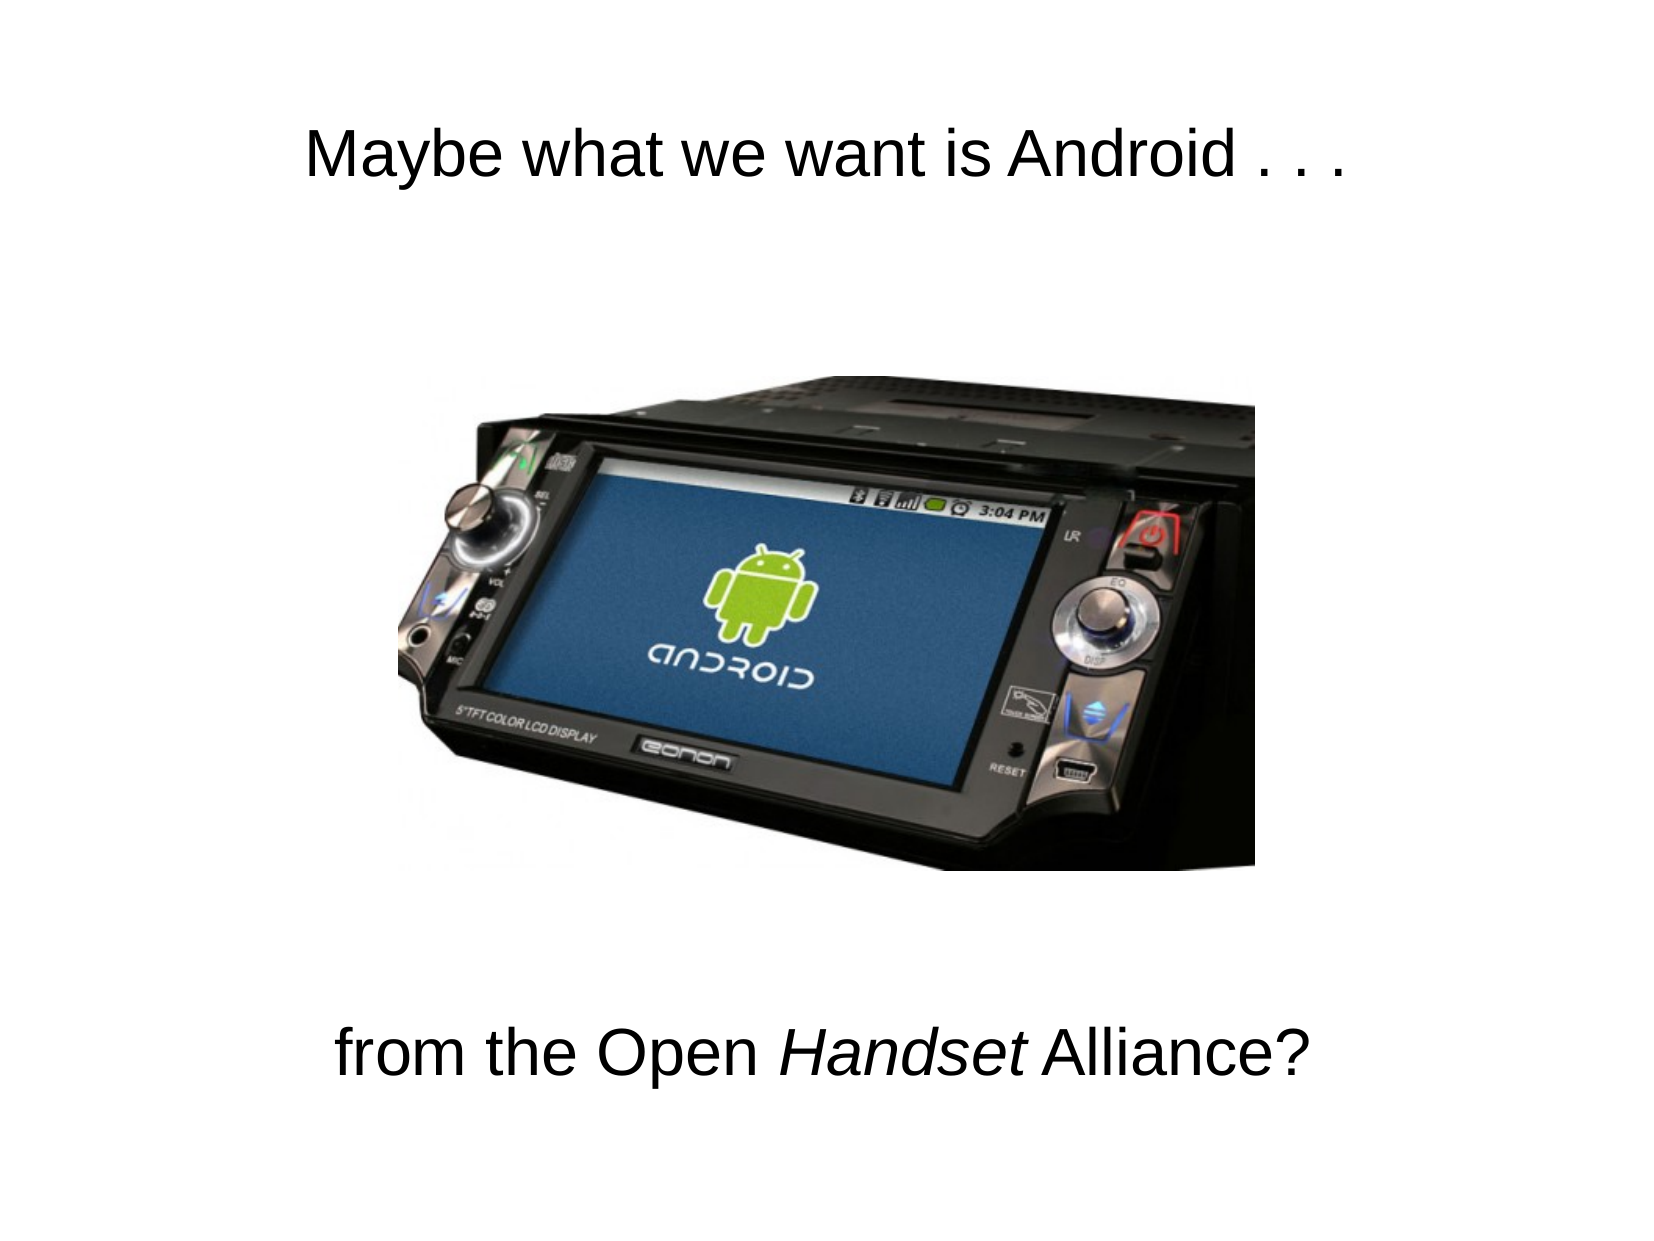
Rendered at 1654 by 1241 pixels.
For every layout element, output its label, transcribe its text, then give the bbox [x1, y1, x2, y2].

text_box from the Open Handset Alliance? [319, 1007, 1333, 1097]
picture [398, 376, 1255, 871]
title Maybe what we want is Android . . . [82, 49, 1571, 257]
